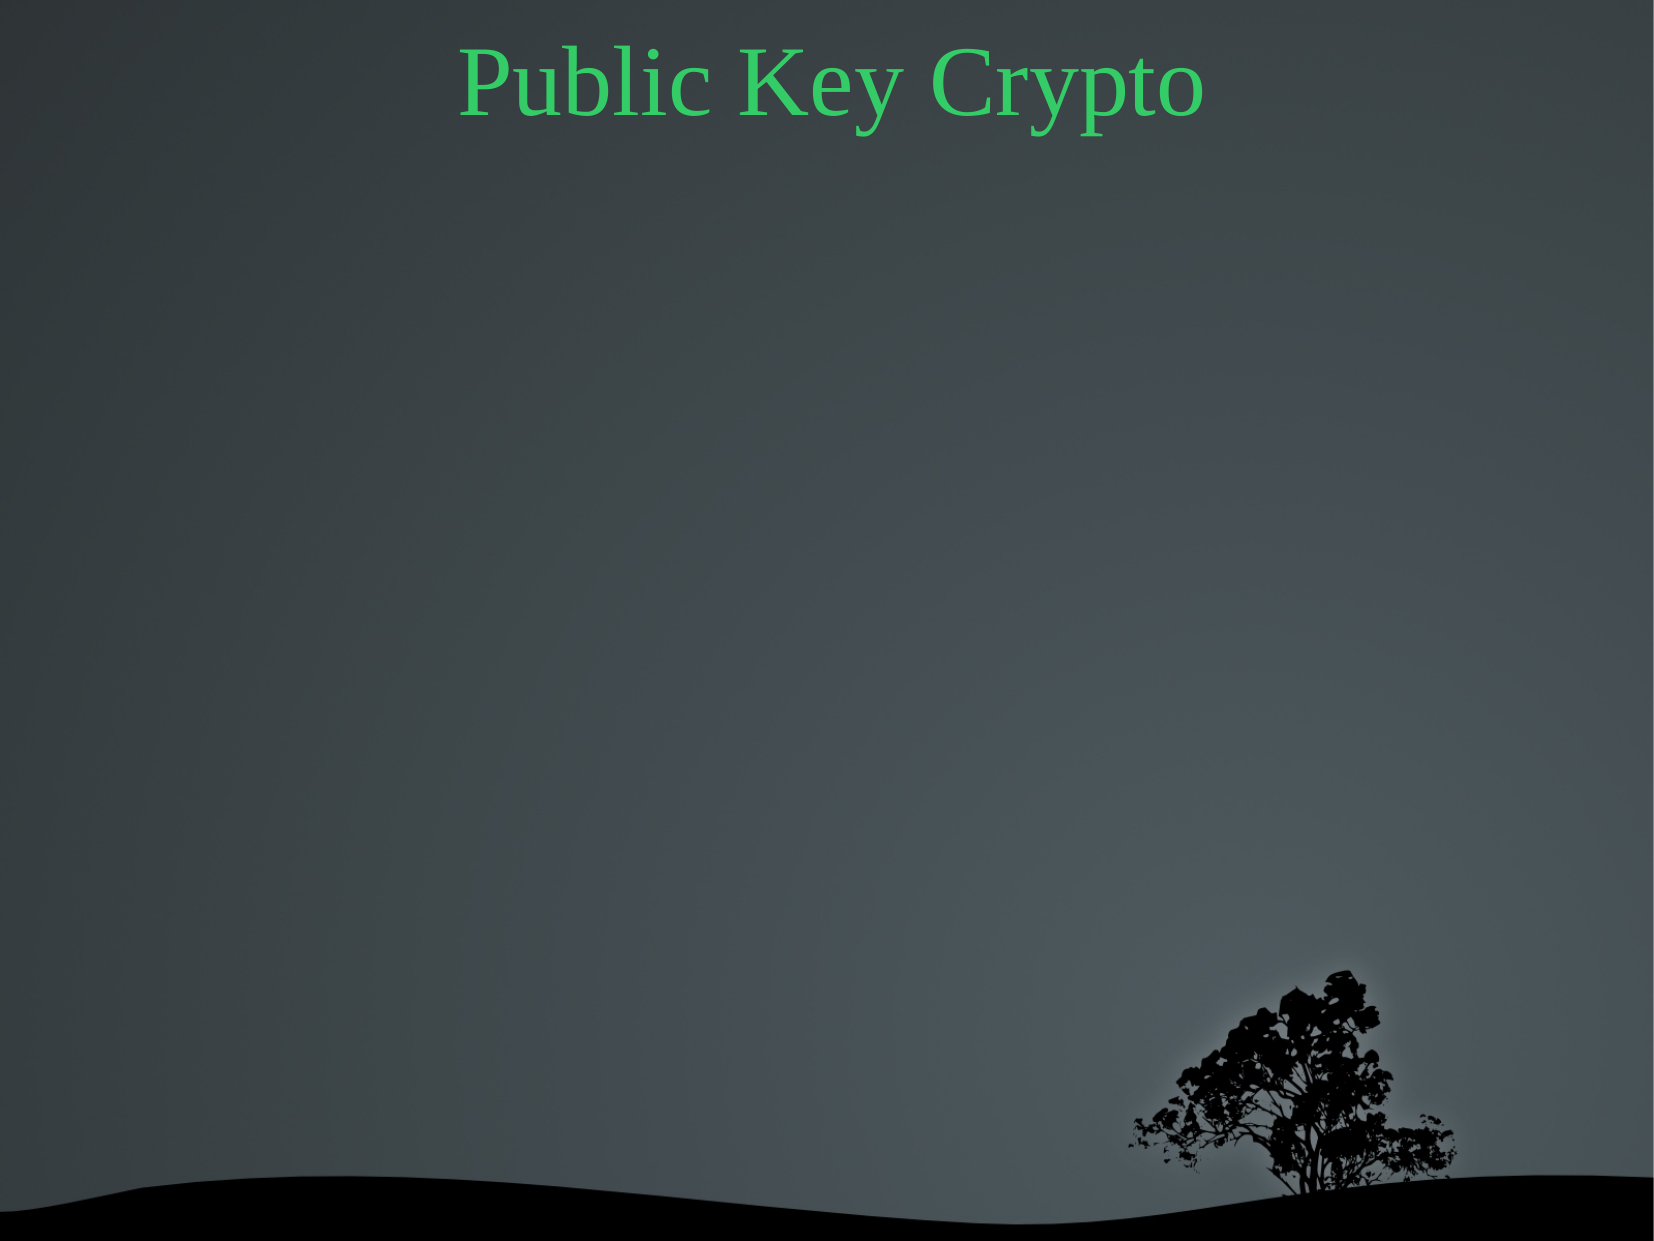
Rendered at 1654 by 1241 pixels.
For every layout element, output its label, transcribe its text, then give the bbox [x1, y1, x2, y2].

text_box Public Key Crypto [442, 18, 1220, 155]
picture [0, 0, 1654, 1241]
